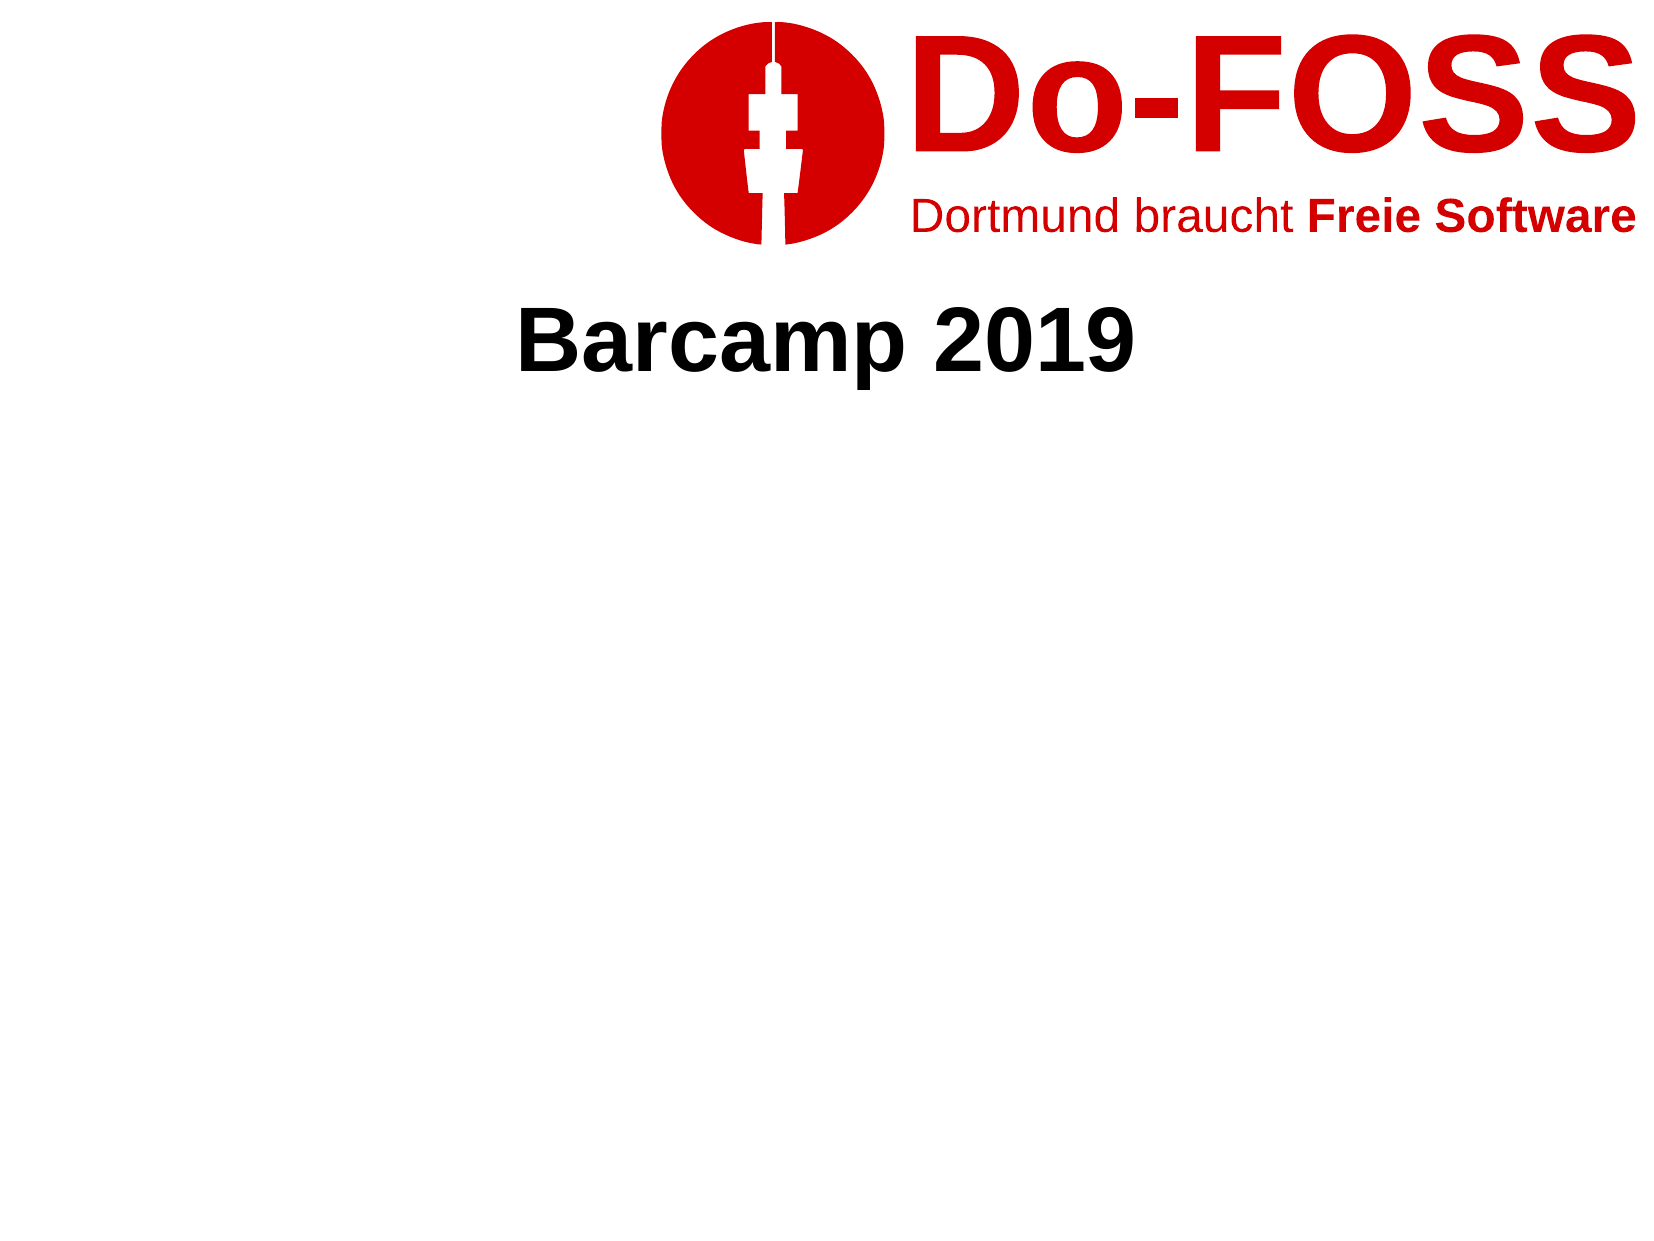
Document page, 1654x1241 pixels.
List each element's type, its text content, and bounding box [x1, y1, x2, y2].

title Barcamp 2019 [82, 236, 1571, 444]
